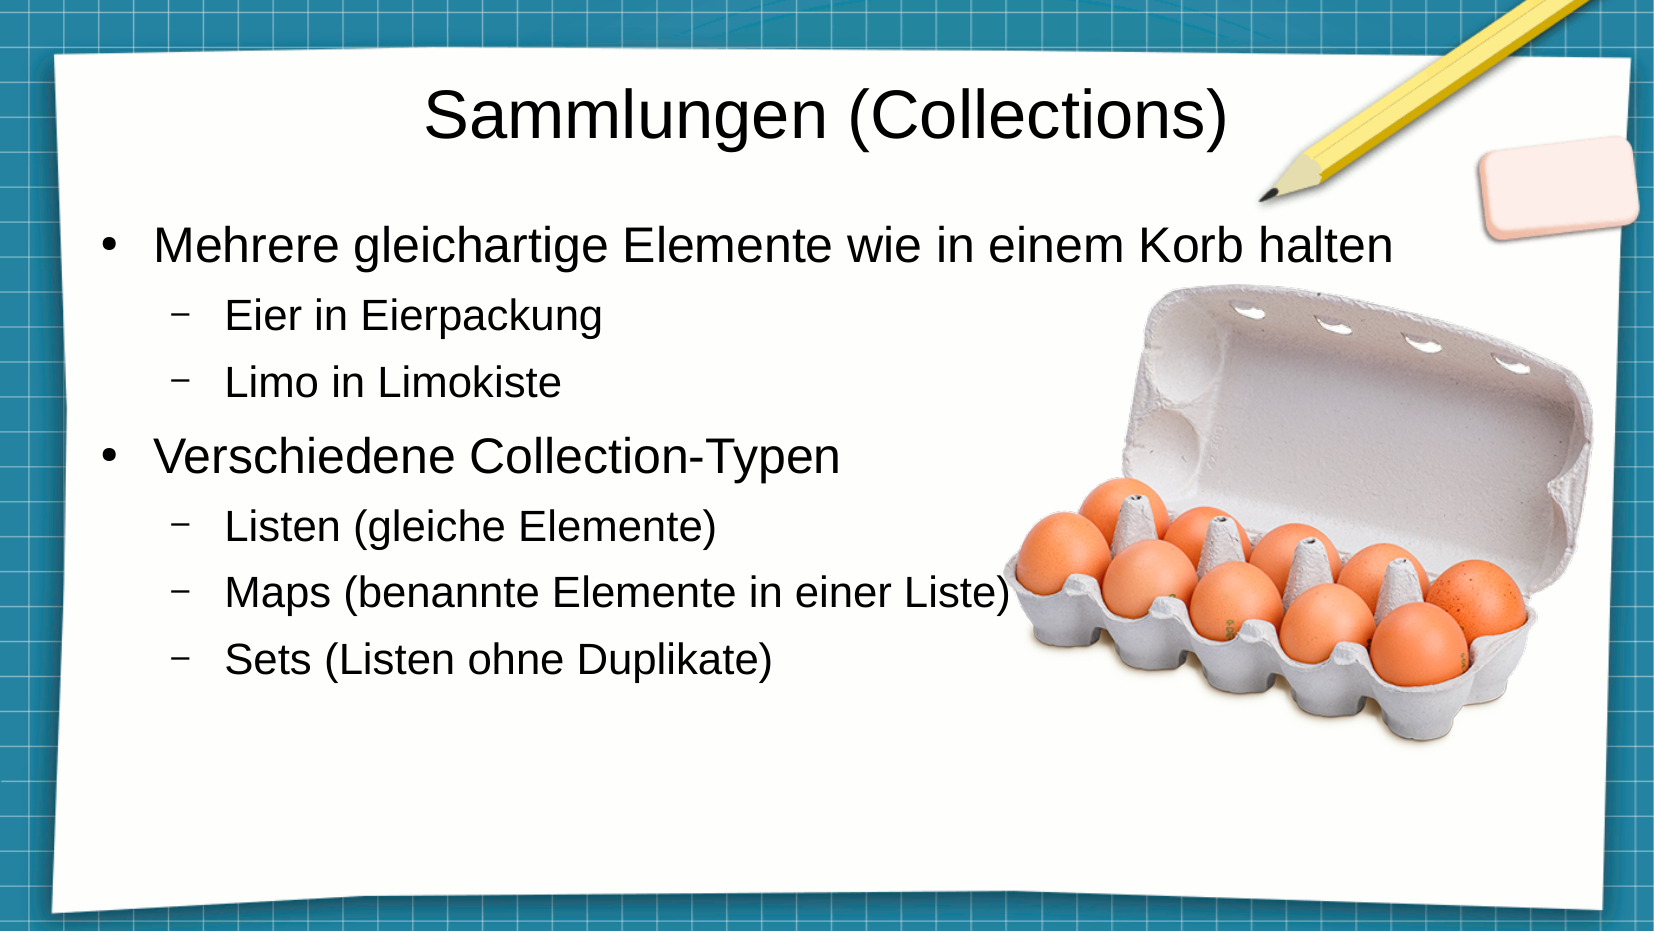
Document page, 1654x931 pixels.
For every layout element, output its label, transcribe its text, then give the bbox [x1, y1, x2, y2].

list Mehrere gleichartige Elemente wie in einem Korb halten Eier in Eierpackung Limo in Limokiste Verschiedene Collection-Typen Listen (gleiche Elemente) Maps (benannte Elemente in einer Liste) Sets (Listen ohne Duplikate) [82, 217, 1571, 758]
title Sammlungen (Collections) [82, 37, 1571, 193]
picture [0, 0, 1654, 931]
